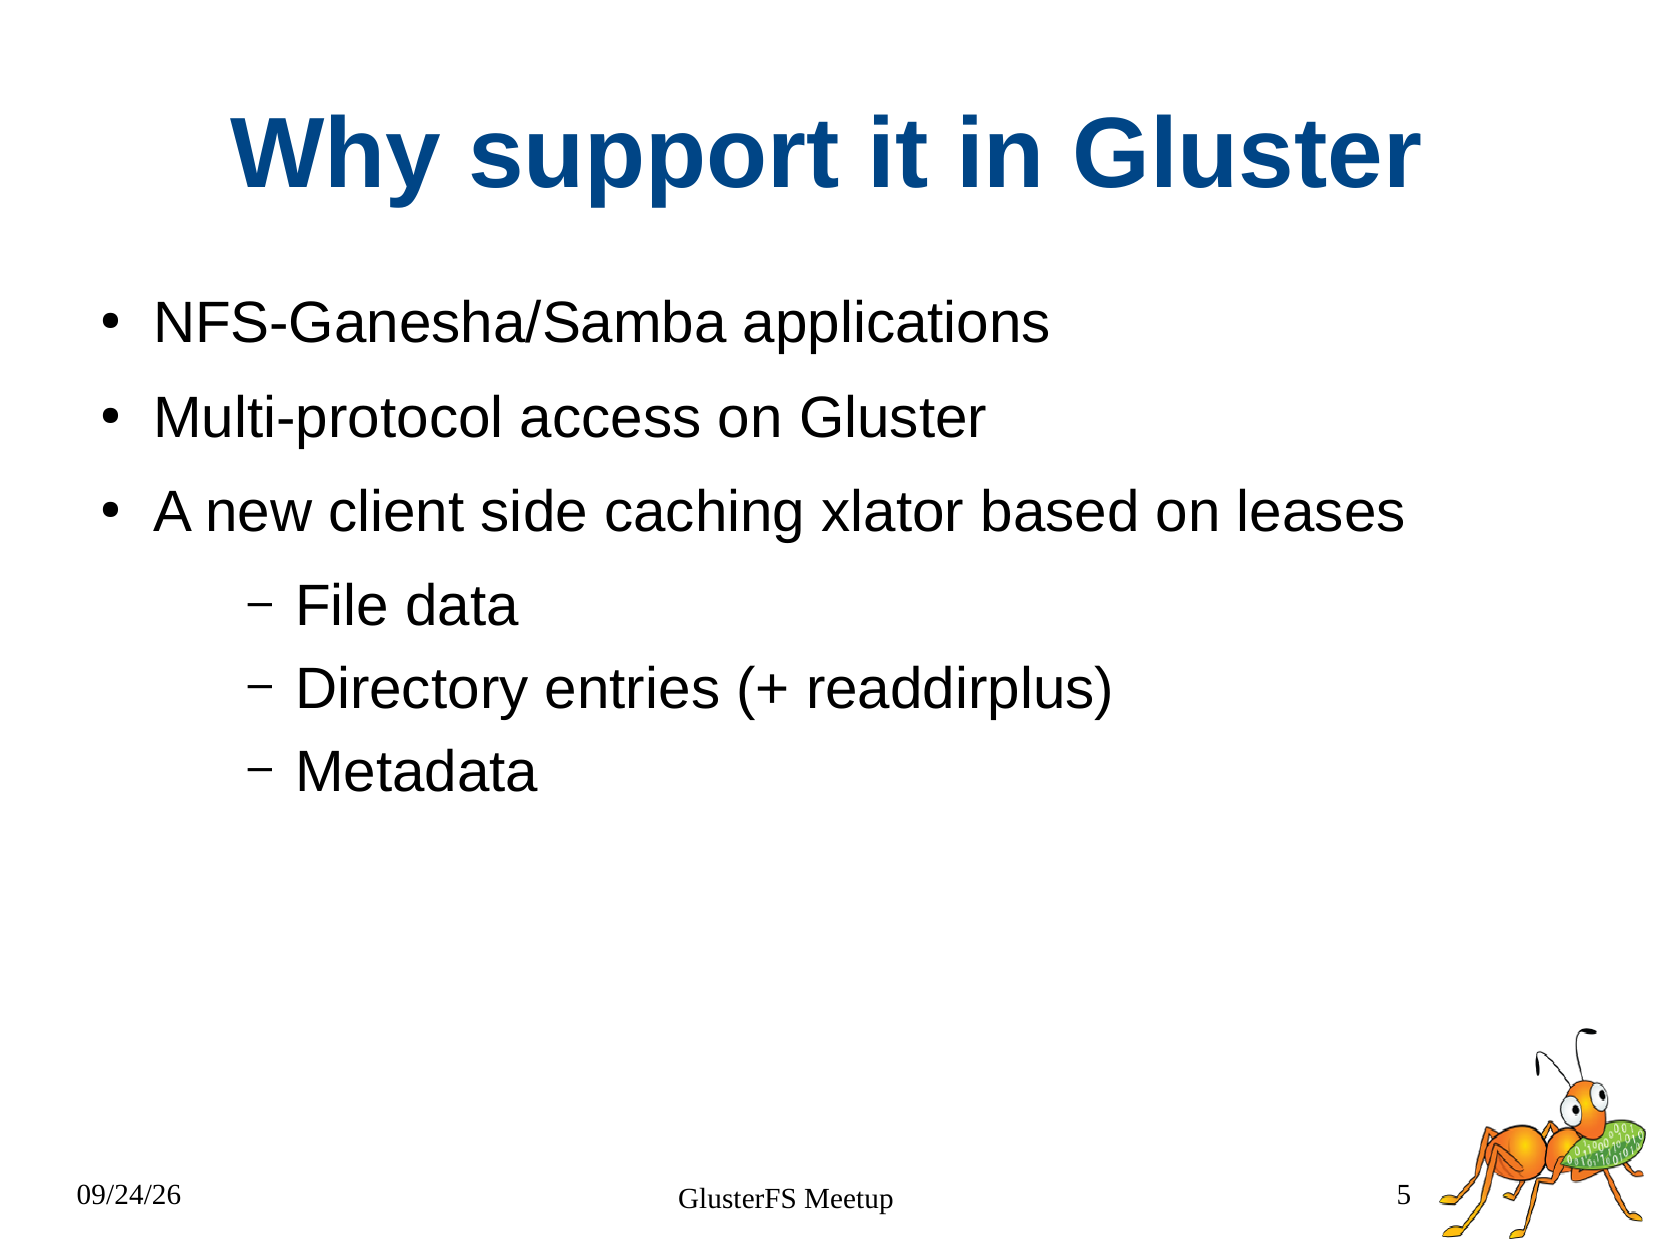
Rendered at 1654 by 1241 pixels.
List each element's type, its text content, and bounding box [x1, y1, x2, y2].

title Why support it in Gluster [82, 49, 1571, 257]
picture [1436, 1027, 1648, 1241]
list NFS-Ganesha/Samba applications Multi-protocol access on Gluster A new client side caching xlator based on leases File data Directory entries (+ readdirplus) Metadata [82, 290, 1571, 1066]
